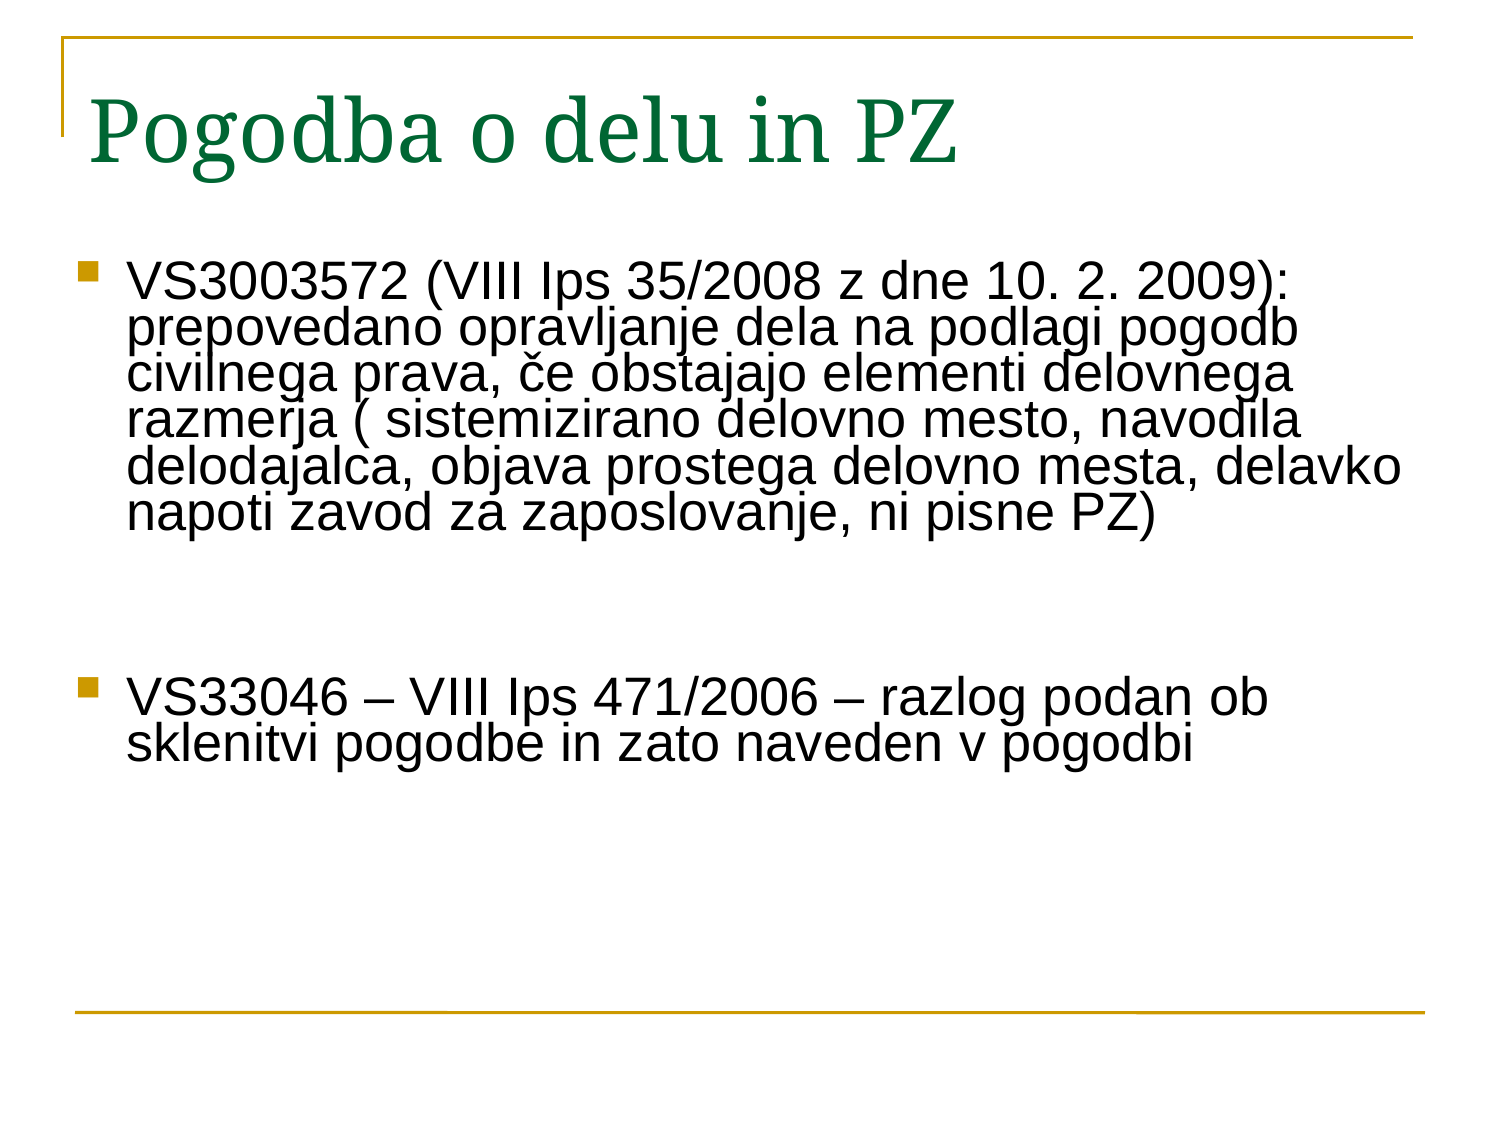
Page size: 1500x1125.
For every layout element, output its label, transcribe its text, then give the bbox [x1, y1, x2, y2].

list VS3003572 (VIII Ips 35/2008 z dne 10. 2. 2009): prepovedano opravljanje dela na podlagi pogodb civilnega prava, če obstajajo elementi delovnega razmerja ( sistemizirano delovno mesto, navodila delodajalca, objava prostega delovno mesta, delavko napoti zavod za zaposlovanje, ni pisne PZ)‏ VS33046 – VIII Ips 471/2006 – razlog podan ob sklenitvi pogodbe in zato naveden v pogodbi [75, 262, 1424, 991]
title Pogodba o delu in PZ [88, 52, 1424, 224]
